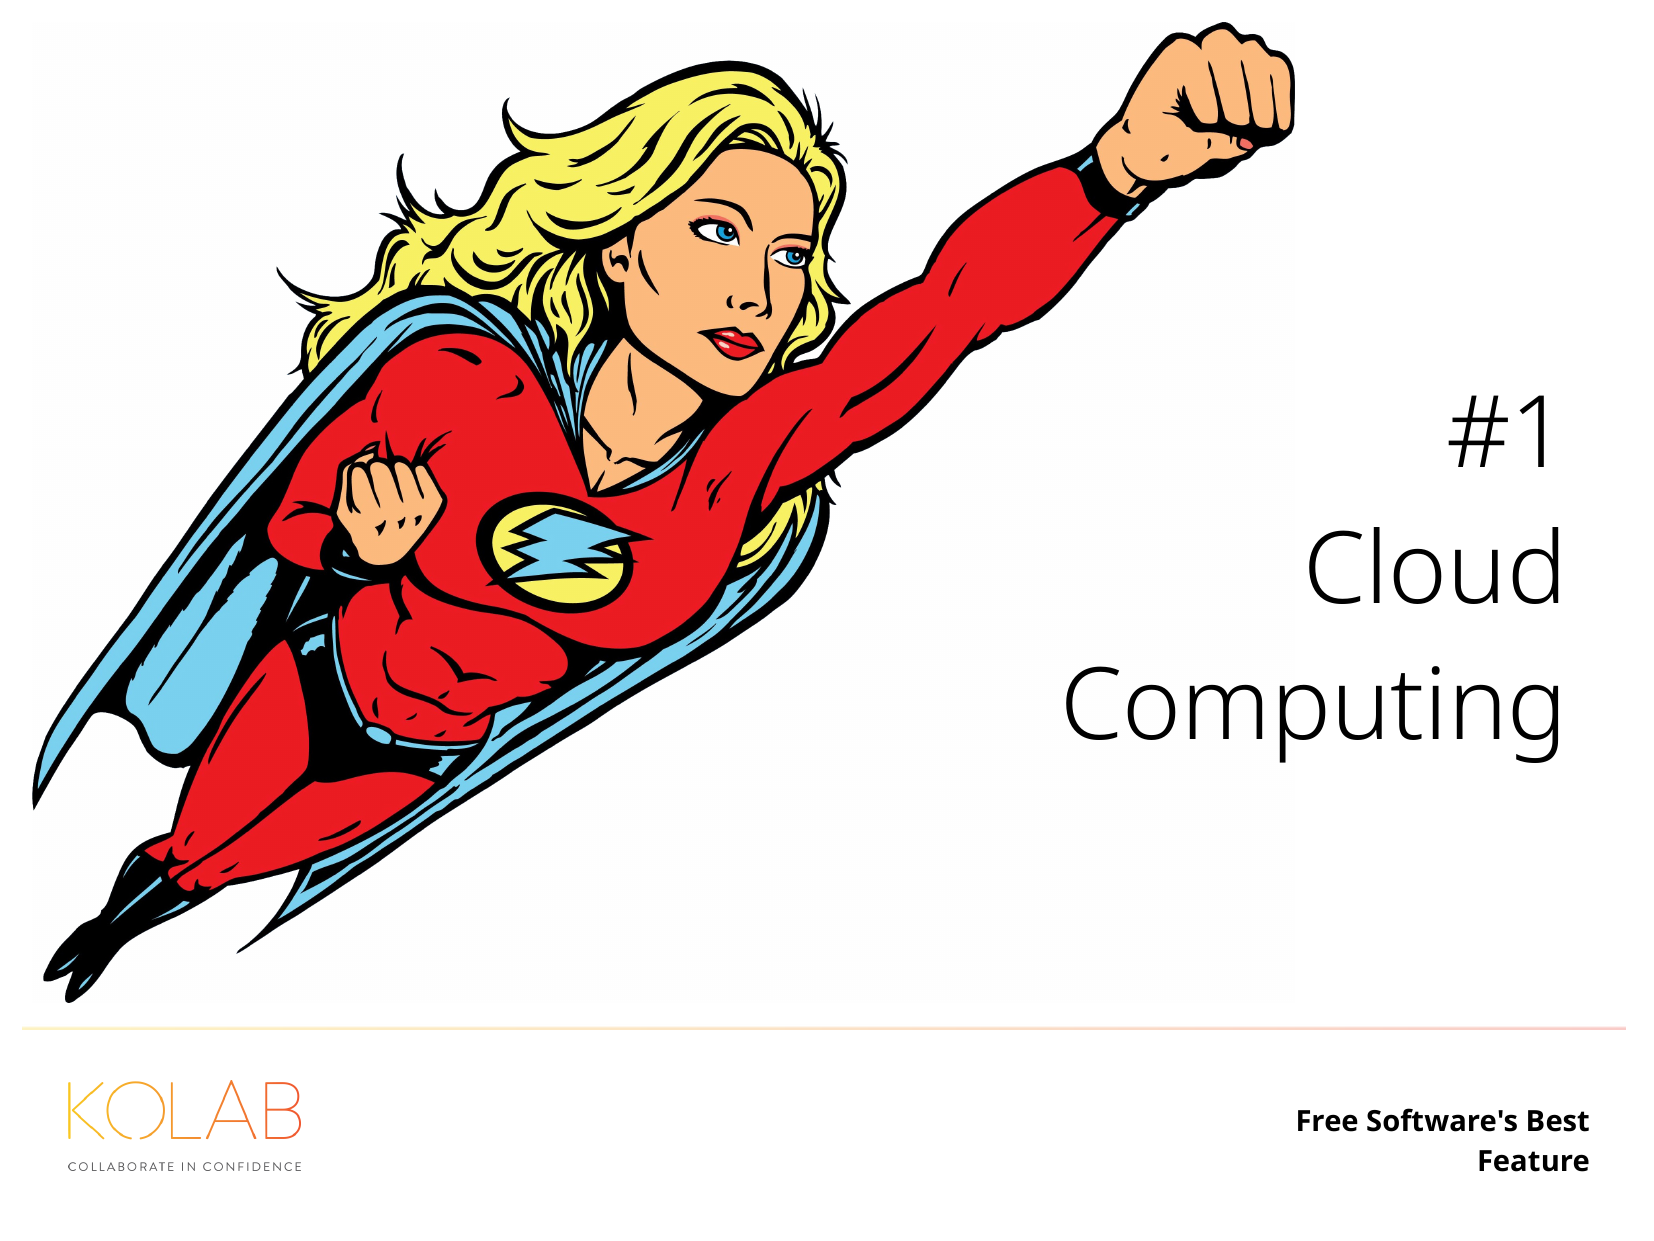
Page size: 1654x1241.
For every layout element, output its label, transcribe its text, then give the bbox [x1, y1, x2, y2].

title #1 Cloud Computing [79, 390, 1568, 740]
picture [32, 22, 1295, 1003]
picture [68, 1080, 301, 1171]
picture [22, 1023, 1626, 1030]
